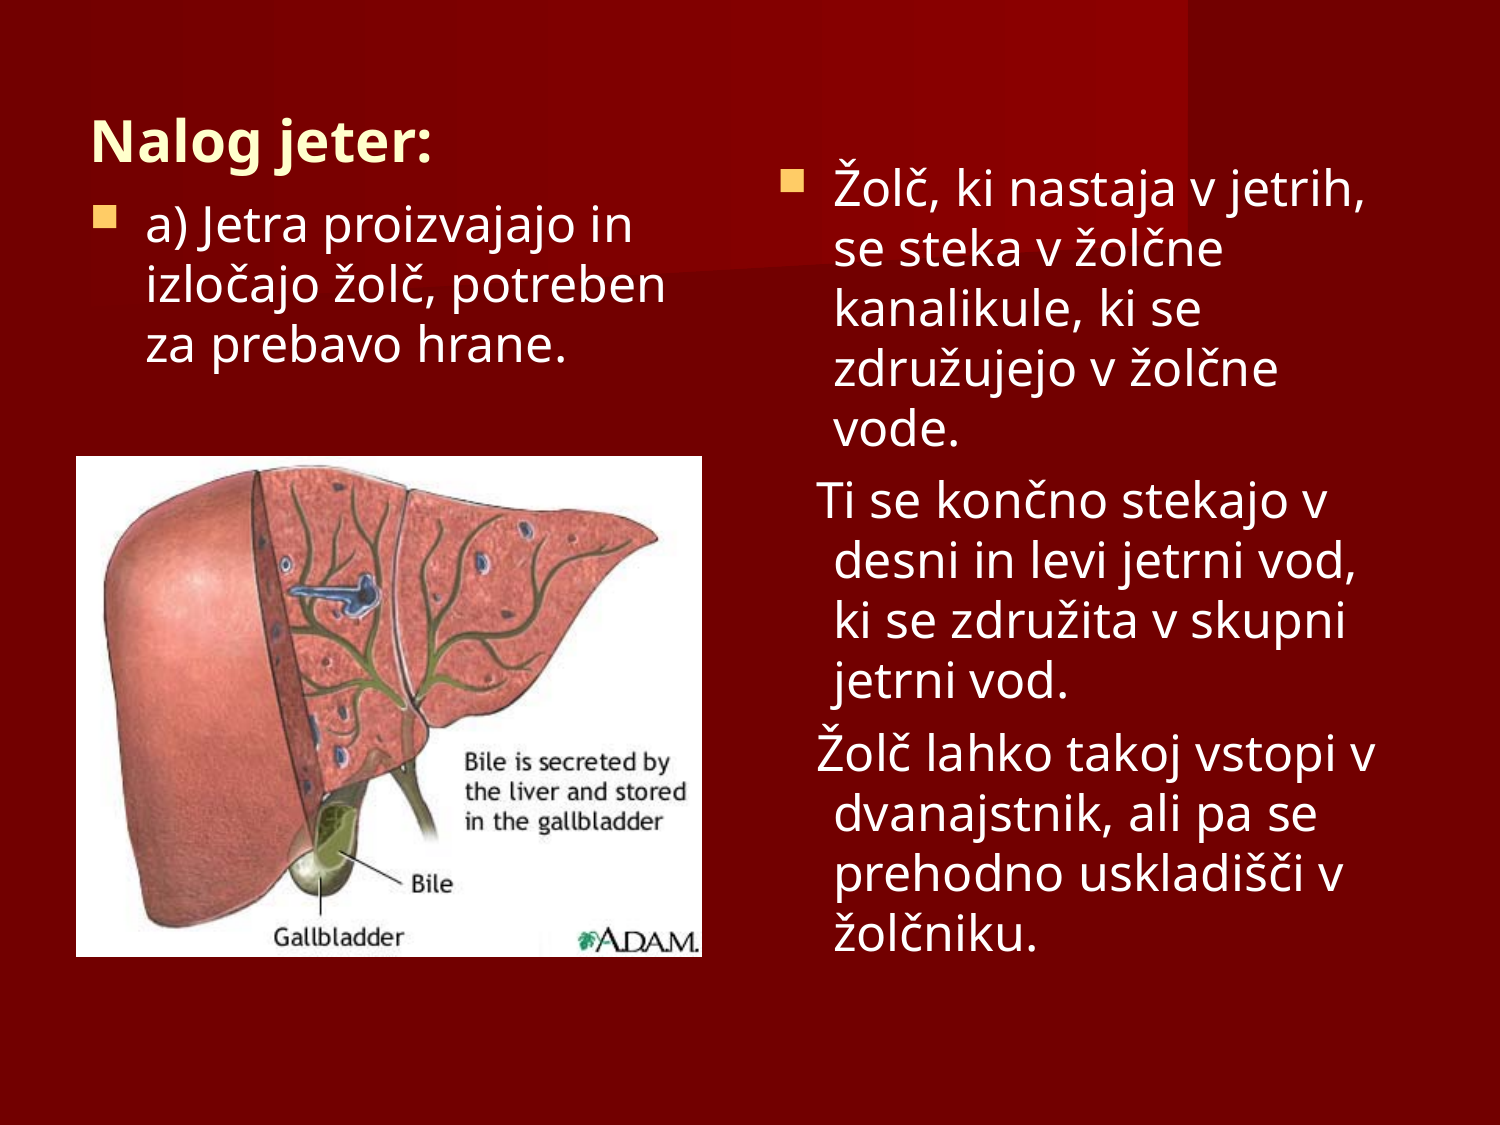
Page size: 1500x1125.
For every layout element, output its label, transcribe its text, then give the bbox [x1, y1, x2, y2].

picture [76, 456, 702, 957]
text_box Nalog jeter: [74, 45, 1425, 233]
text_box Žolč, ki nastaja v jetrih, se steka v žolčne kanalikule, ki se združujejo v žolčne vode. Ti se končno stekajo v desni in levi jetrni vod, ki se združita v skupni jetrni vod. Žolč lahko takoj vstopi v dvanajstnik, ali pa se prehodno uskladišči v žolčniku. [762, 148, 1425, 1000]
text_box a) Jetra proizvajajo in izločajo žolč, potreben za prebavo hrane. [74, 184, 738, 1000]
